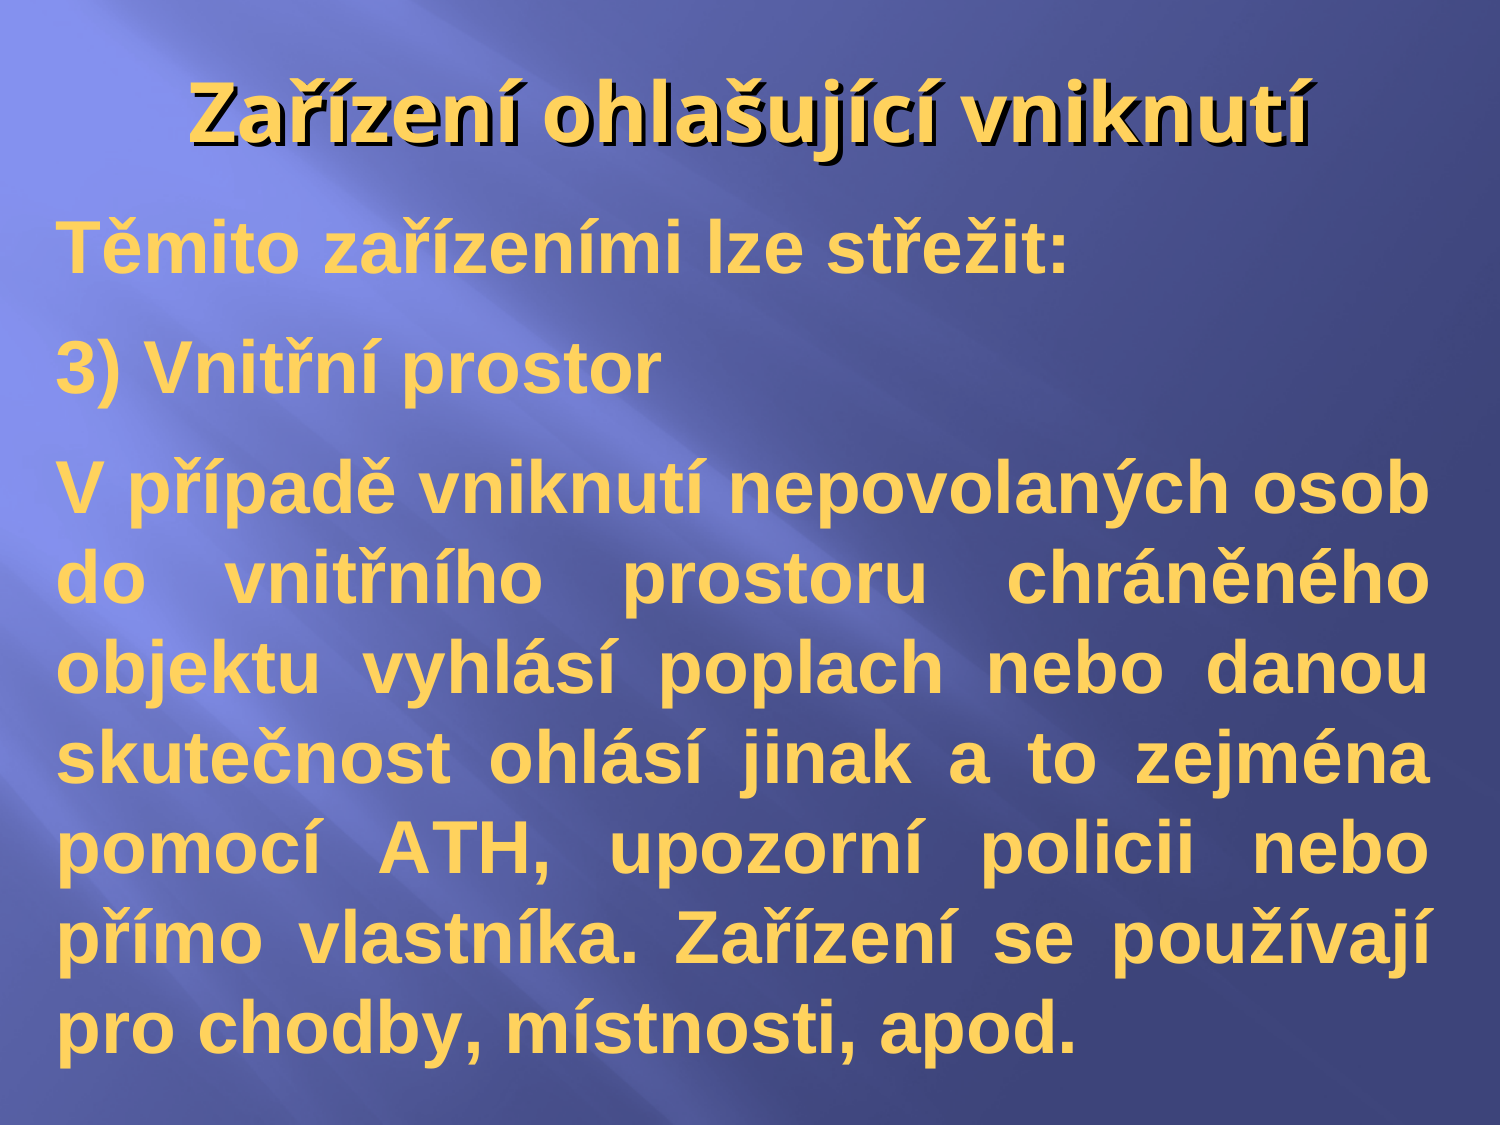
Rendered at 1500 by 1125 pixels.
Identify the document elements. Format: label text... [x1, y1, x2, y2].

text_box Těmito zařízeními lze střežit: 3) Vnitřní prostor V případě vniknutí nepovolaných osob do vnitřního prostoru chráněného objektu vyhlásí poplach nebo danou skutečnost ohlásí jinak a to zejména pomocí ATH, upozorní policii nebo přímo vlastníka. Zařízení se používají pro chodby, místnosti, apod. [41, 172, 1447, 1094]
picture [0, 0, 1500, 1125]
title Zařízení ohlašující vniknutí [75, 45, 1426, 172]
